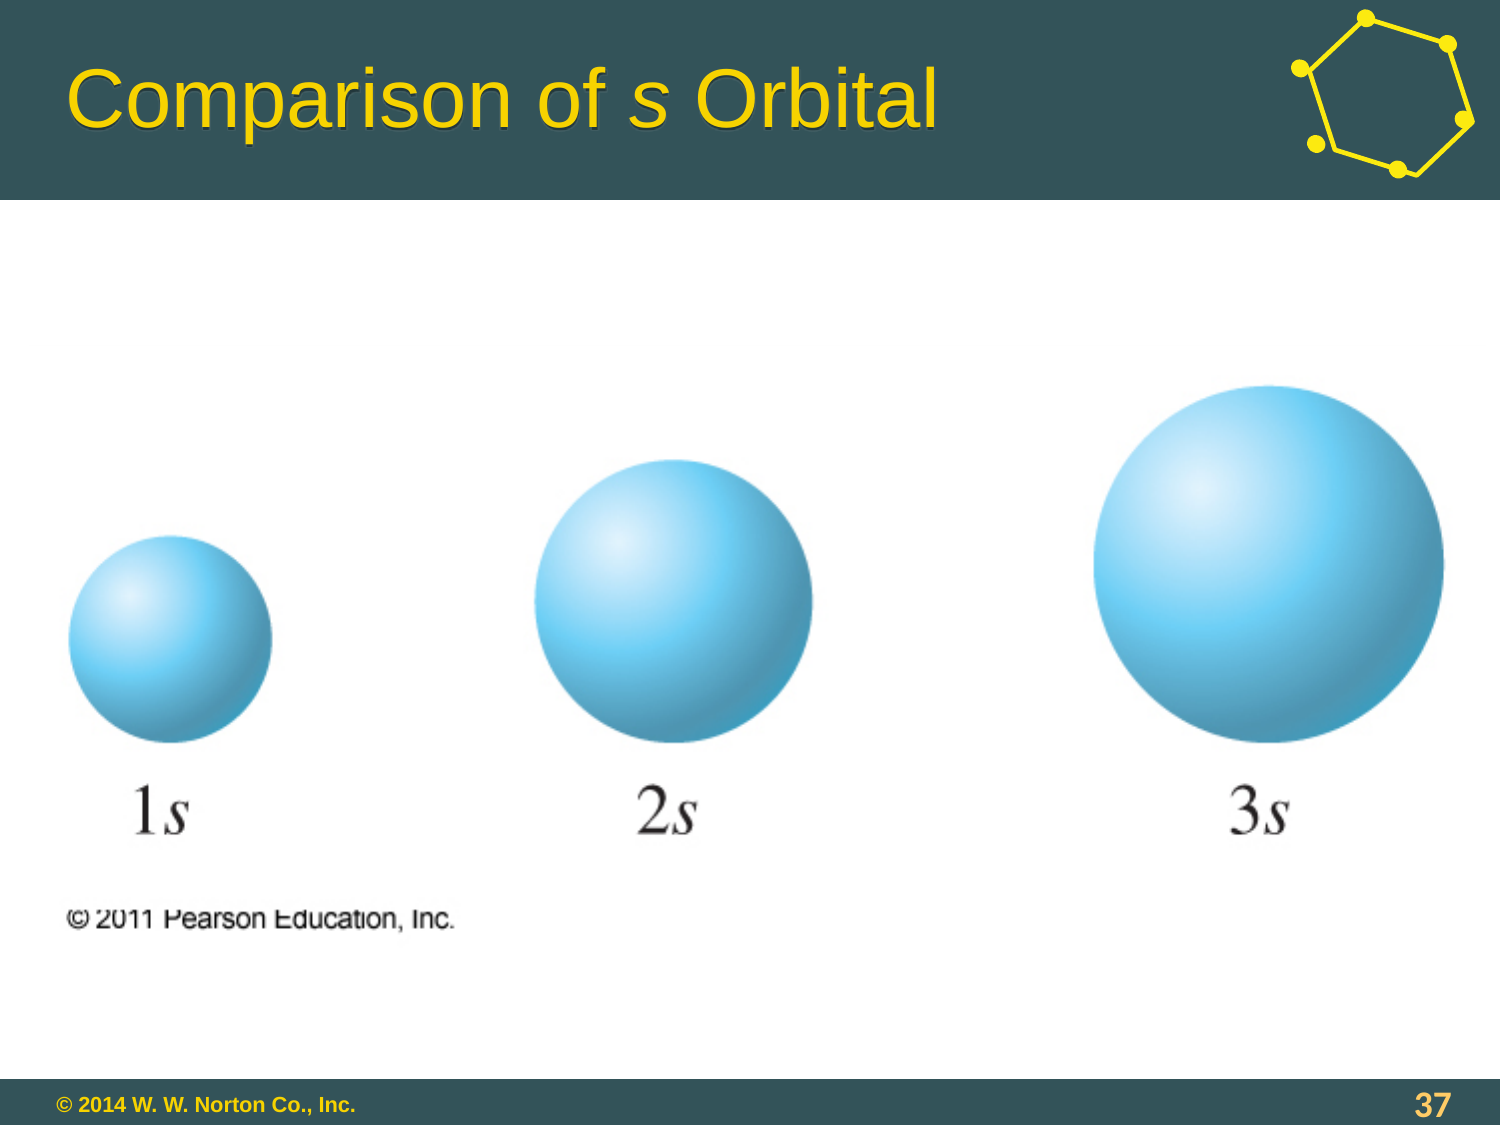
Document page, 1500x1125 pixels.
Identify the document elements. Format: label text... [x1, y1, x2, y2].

title Comparison of s Orbital [50, 0, 1325, 188]
picture [29, 344, 1486, 996]
slide_number <number> [1390, 1076, 1468, 1125]
